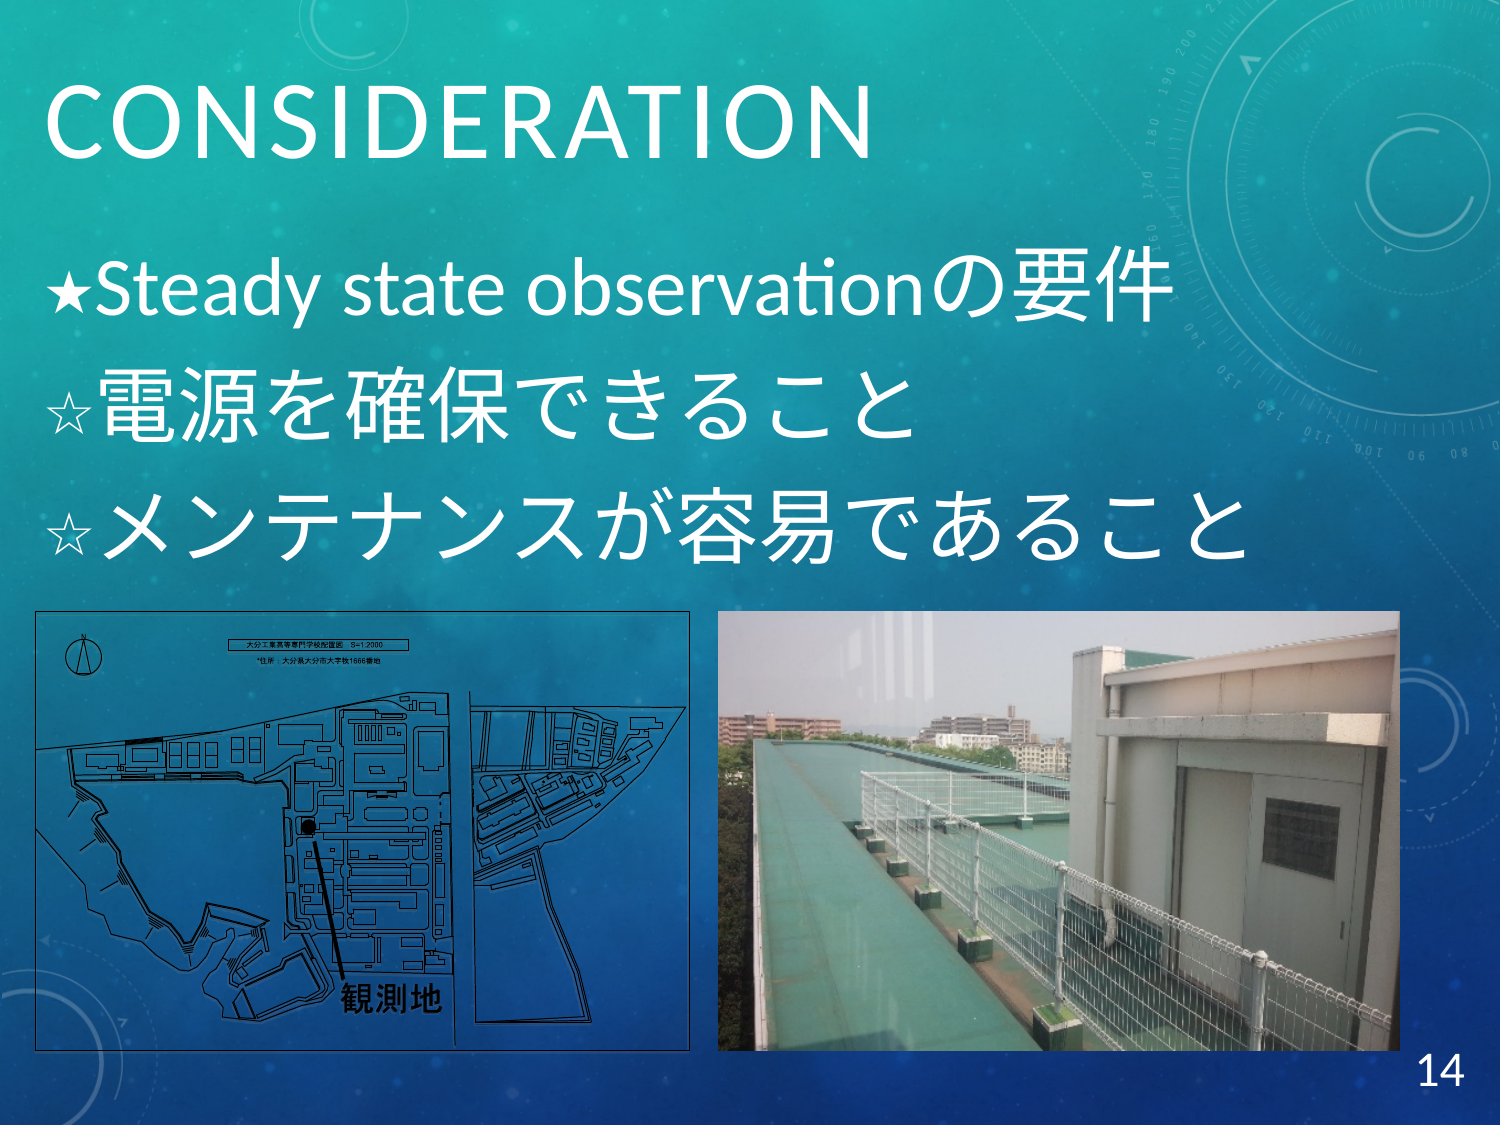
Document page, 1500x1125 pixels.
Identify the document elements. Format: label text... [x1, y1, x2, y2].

slide_number <番号> [1376, 1035, 1480, 1097]
title consideration [29, 19, 1305, 196]
list Steady state observationの要件 電源を確保できること メンテナンスが容易であること [29, 196, 1372, 610]
picture [0, 0, 1500, 1125]
